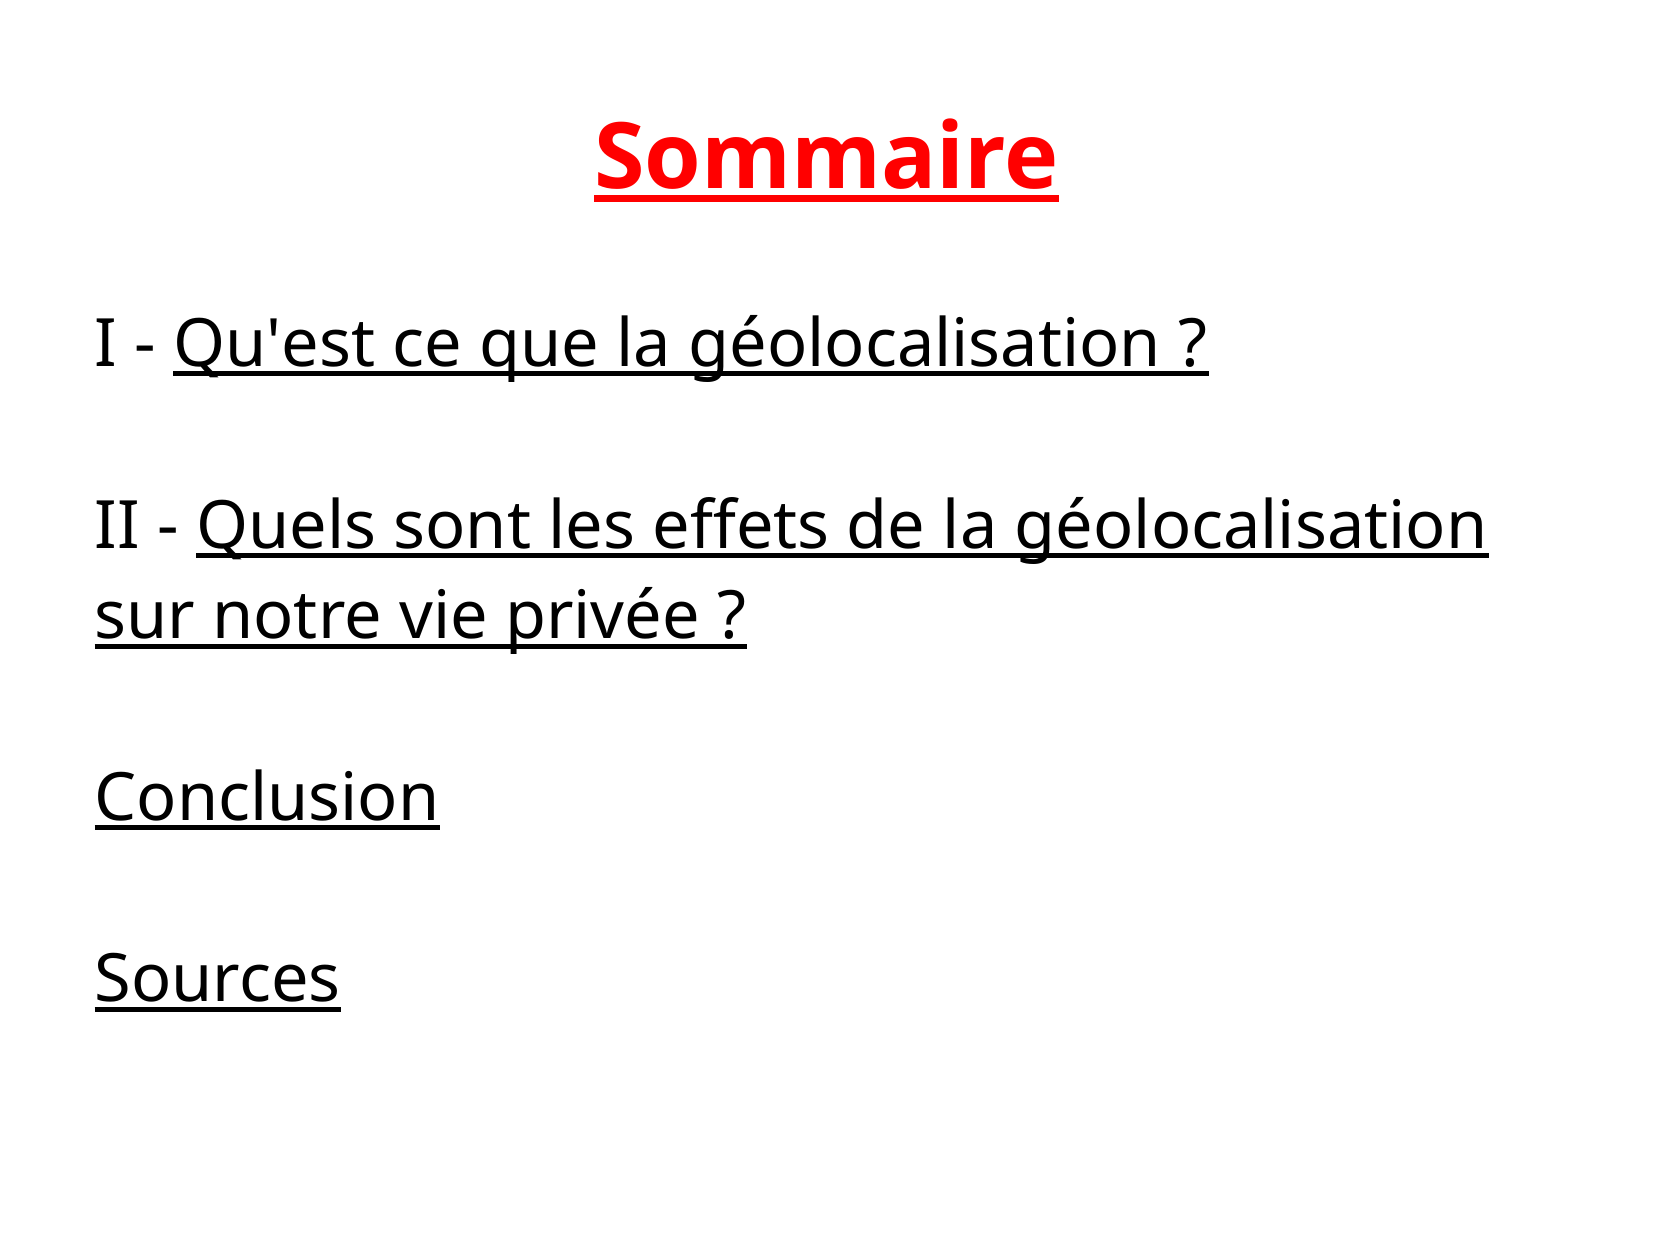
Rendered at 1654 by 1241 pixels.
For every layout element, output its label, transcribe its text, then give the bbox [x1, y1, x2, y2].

title Sommaire [82, 49, 1571, 257]
subtitle I - Qu'est ce que la géolocalisation ? II - Quels sont les effets de la géolocalisation sur notre vie privée ? Conclusion Sources [94, 295, 1607, 1114]
